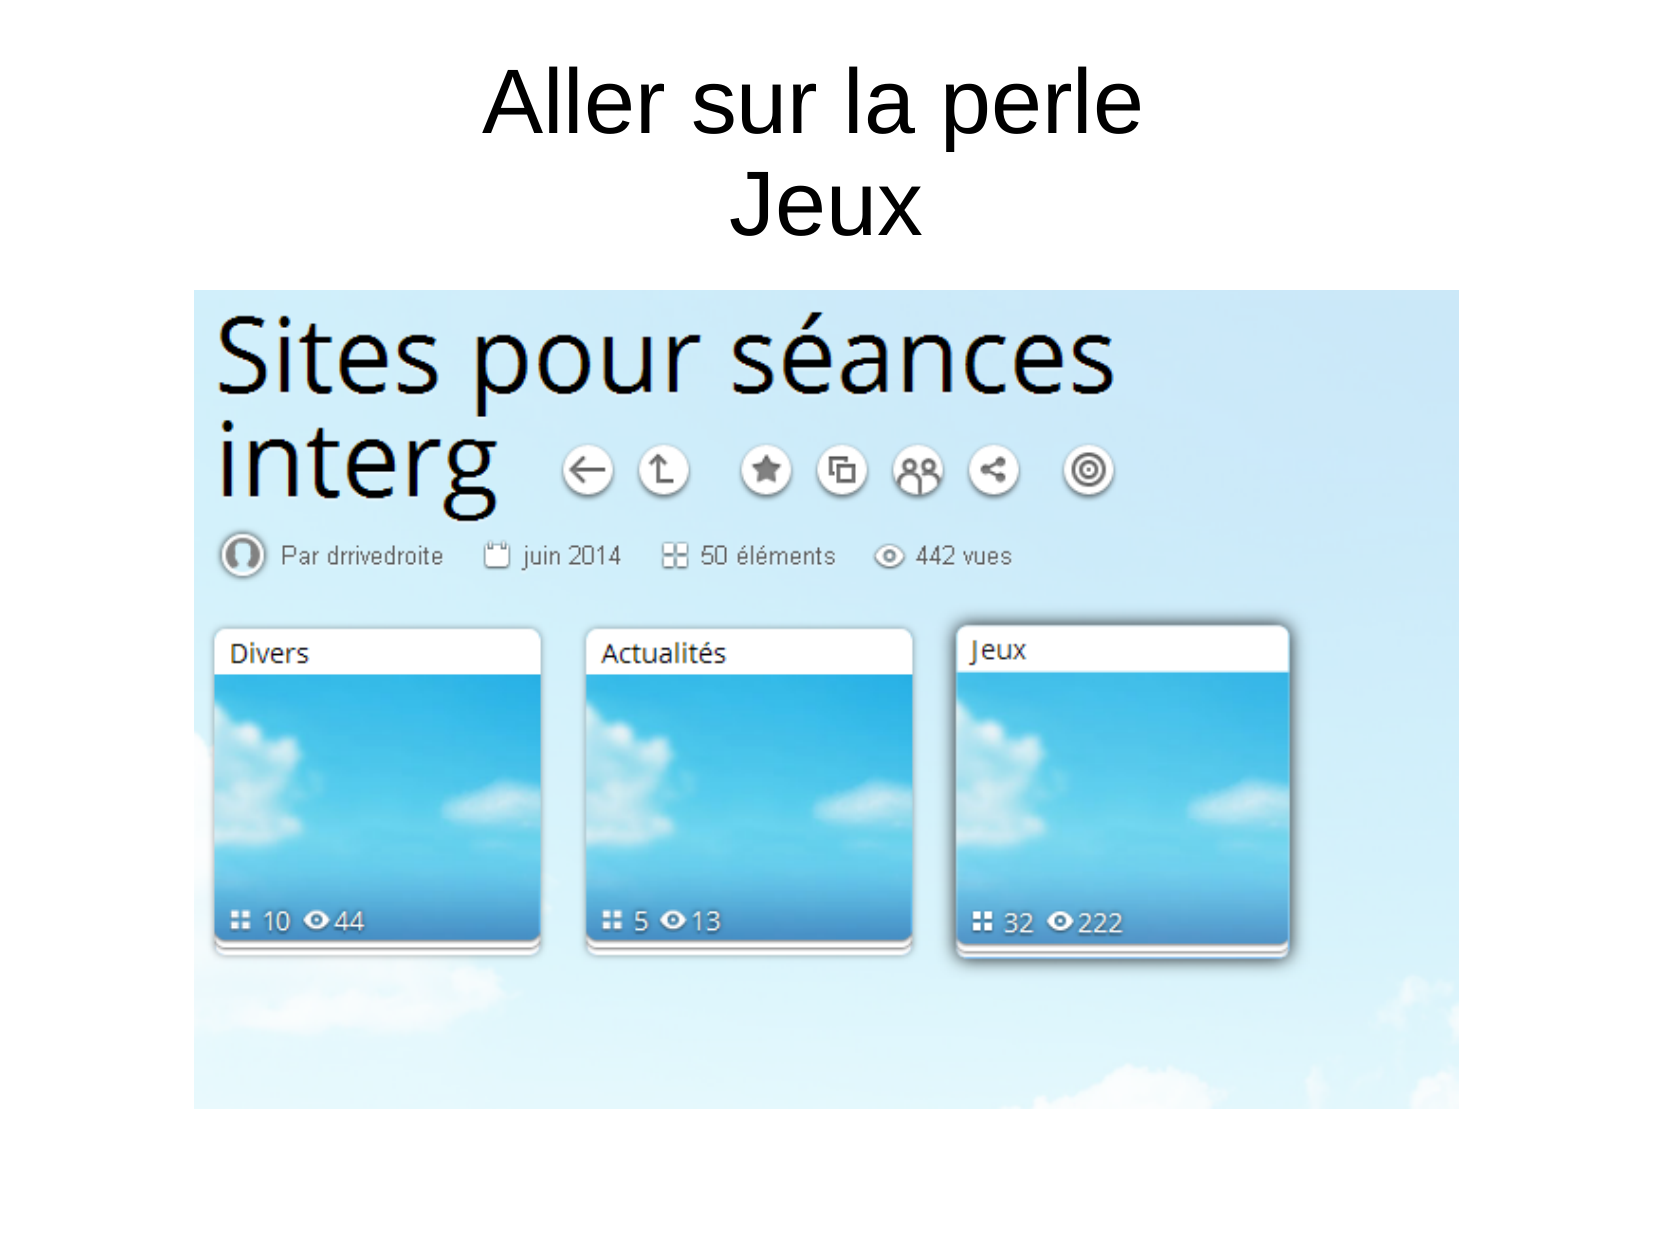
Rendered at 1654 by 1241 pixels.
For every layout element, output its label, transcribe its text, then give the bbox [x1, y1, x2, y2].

title Aller sur la perle Jeux [82, 49, 1571, 257]
picture [194, 290, 1459, 1109]
